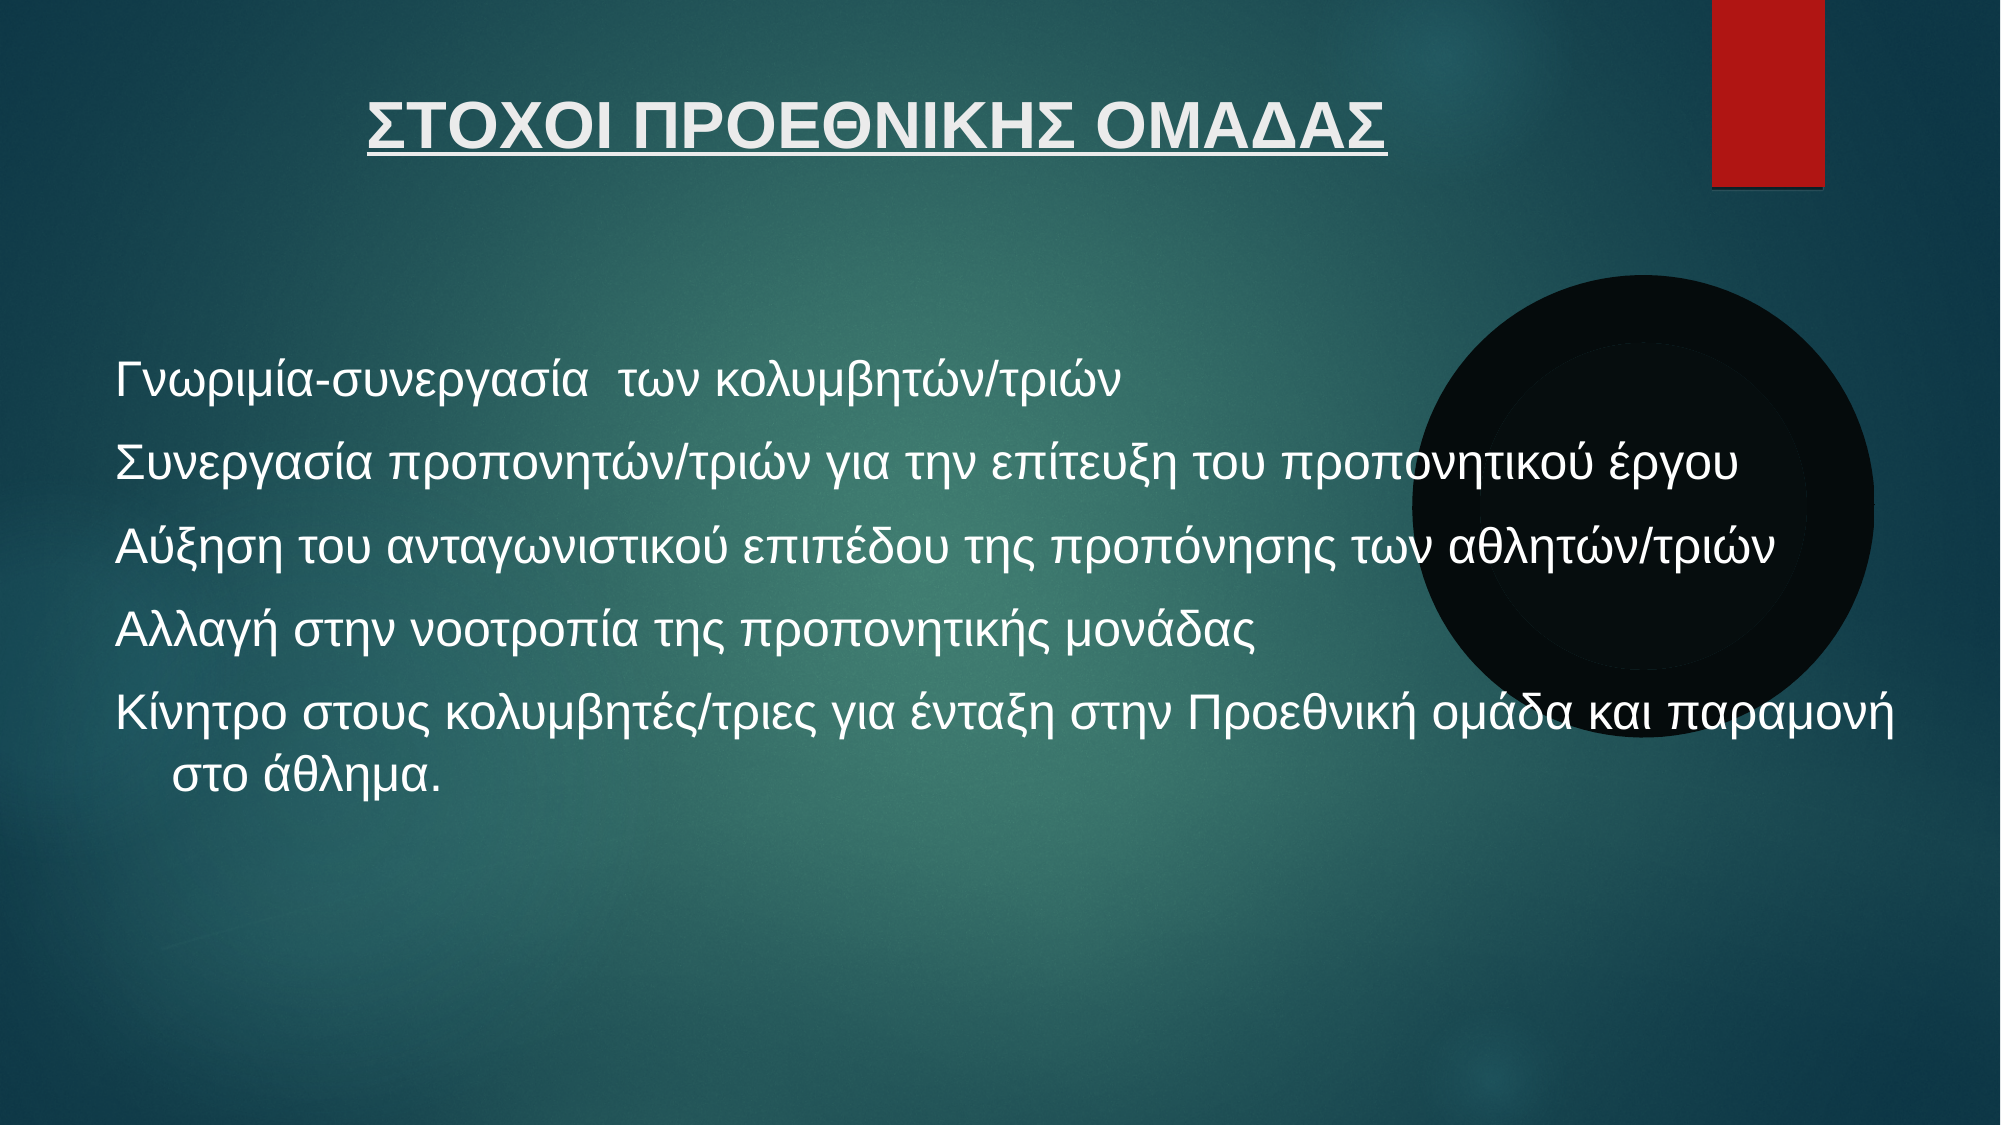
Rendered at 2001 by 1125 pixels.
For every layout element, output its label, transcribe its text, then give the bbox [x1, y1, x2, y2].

title ΣΤΟΧΟΙ ΠΡΟΕΘΝΙΚΗΣ ΟΜΑΔΑΣ [106, 74, 1649, 305]
list Γνωριμία-συνεργασία των κολυμβητών/τριών Συνεργασία προπονητών/τριών για την επίτευξη του προπονητικού έργου Αύξηση του ανταγωνιστικού επιπέδου της προπόνησης των αθλητών/τριών Αλλαγή στην νοοτροπία της προπονητικής μονάδας Κίνητρο στους κολυμβητές/τριες για ένταξη στην Προεθνική ομάδα και παραμονή στο άθλημα. [43, 336, 1964, 1026]
